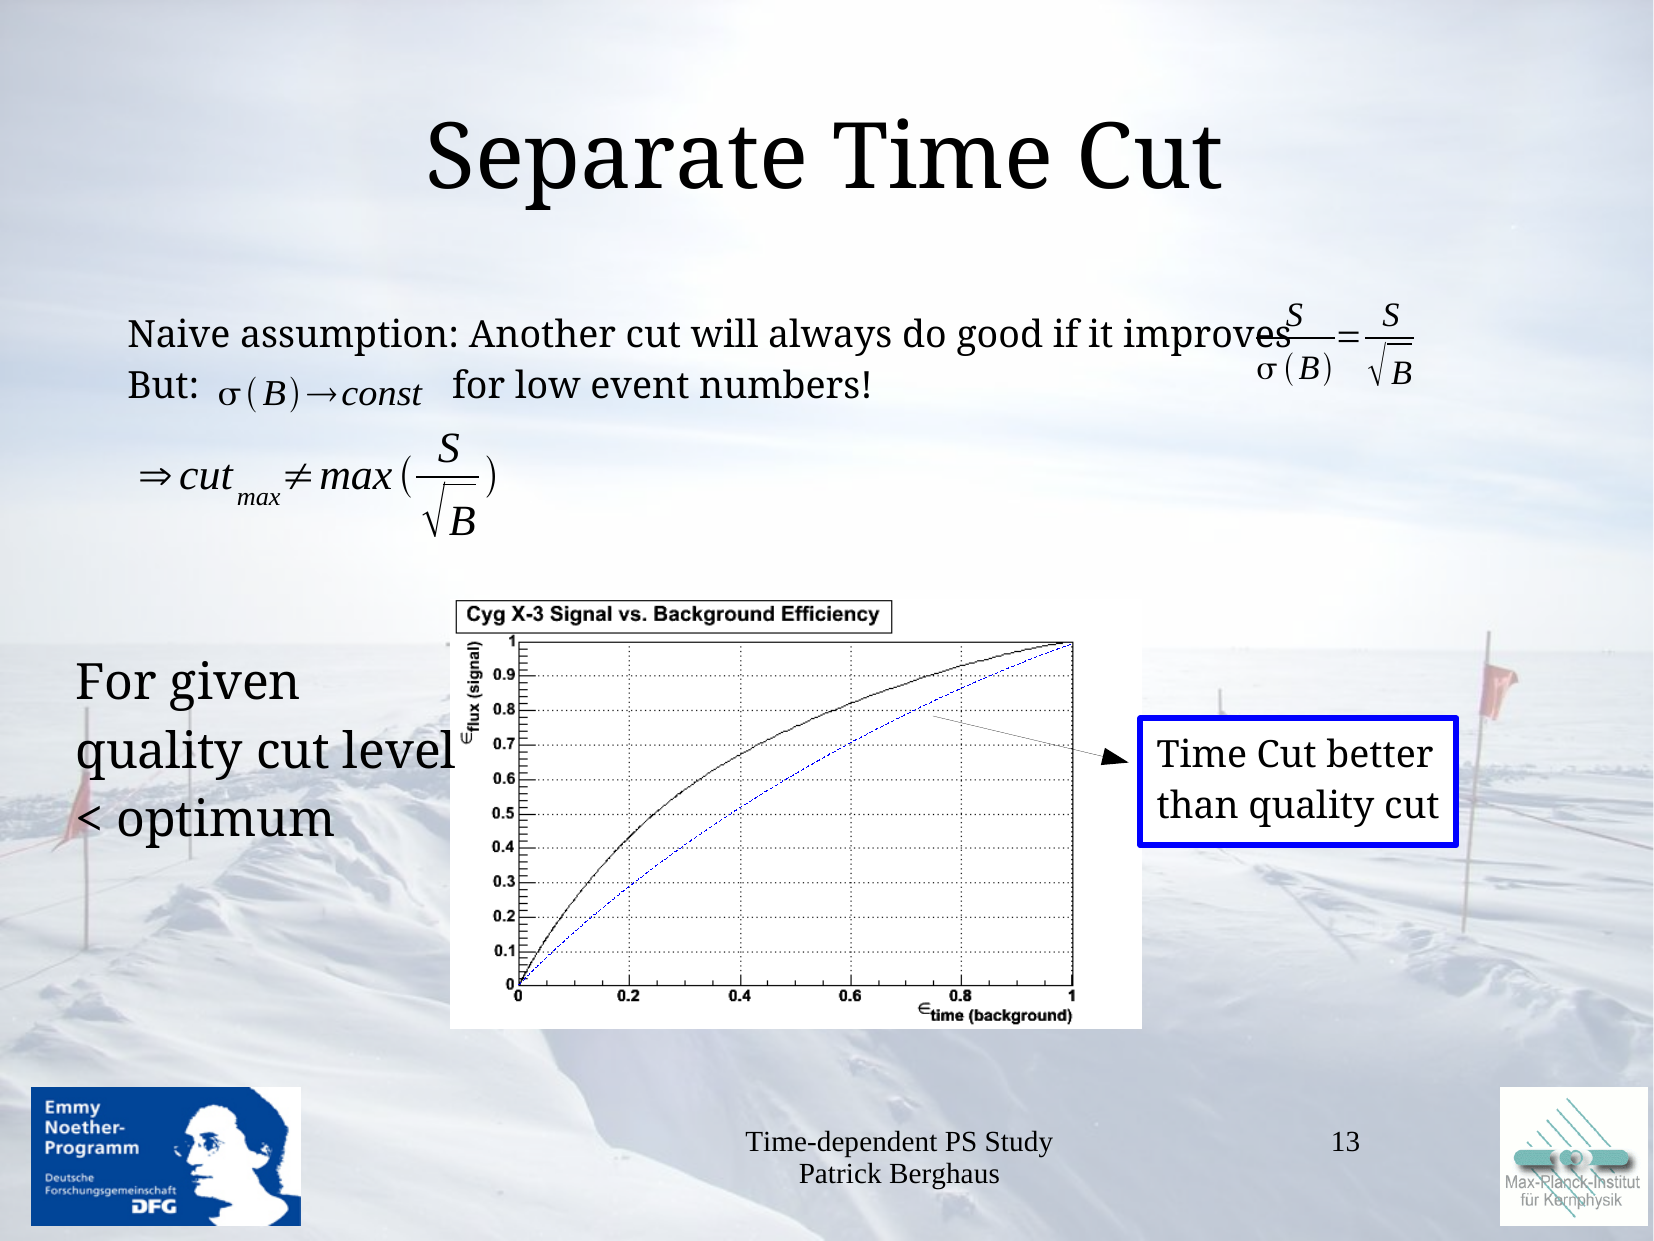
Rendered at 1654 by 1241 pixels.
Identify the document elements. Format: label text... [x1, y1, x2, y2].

picture [31, 1087, 301, 1226]
text_box Time Cut better than quality cut [1140, 718, 1436, 846]
text_box Naive assumption: Another cut will always do good if it improves But: for low event numbers! [112, 300, 1244, 479]
text_box For given quality cut level < optimum [60, 639, 459, 872]
picture [450, 599, 1142, 1029]
title Separate Time Cut [75, 49, 1576, 257]
chart [1245, 287, 1426, 393]
chart [126, 364, 509, 546]
picture [1500, 1087, 1648, 1226]
